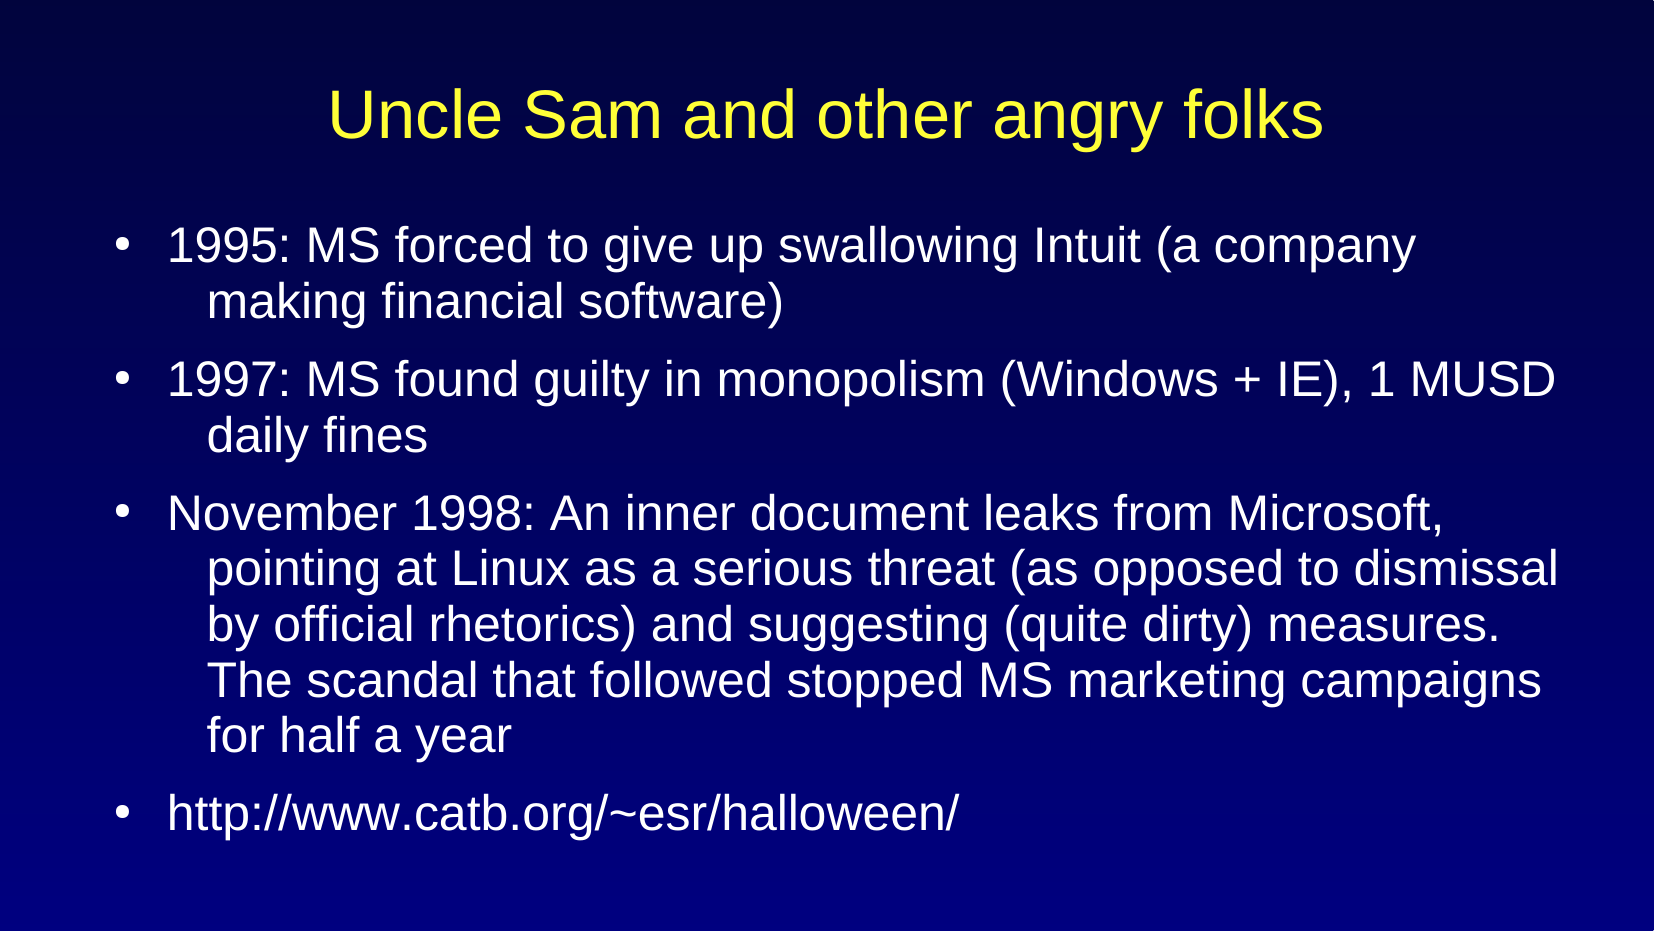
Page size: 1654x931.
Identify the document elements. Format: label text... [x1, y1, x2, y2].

title Uncle Sam and other angry folks [82, 37, 1571, 193]
list 1995: MS forced to give up swallowing Intuit (a company making financial software) 1997: MS found guilty in monopolism (Windows + IE), 1 MUSD daily fines November 1998: An inner document leaks from Microsoft, pointing at Linux as a serious threat (as opposed to dismissal by official rhetorics) and suggesting (quite dirty) measures. The scandal that followed stopped MS marketing campaigns for half a year http://www.catb.org/~esr/halloween/ [82, 217, 1571, 842]
